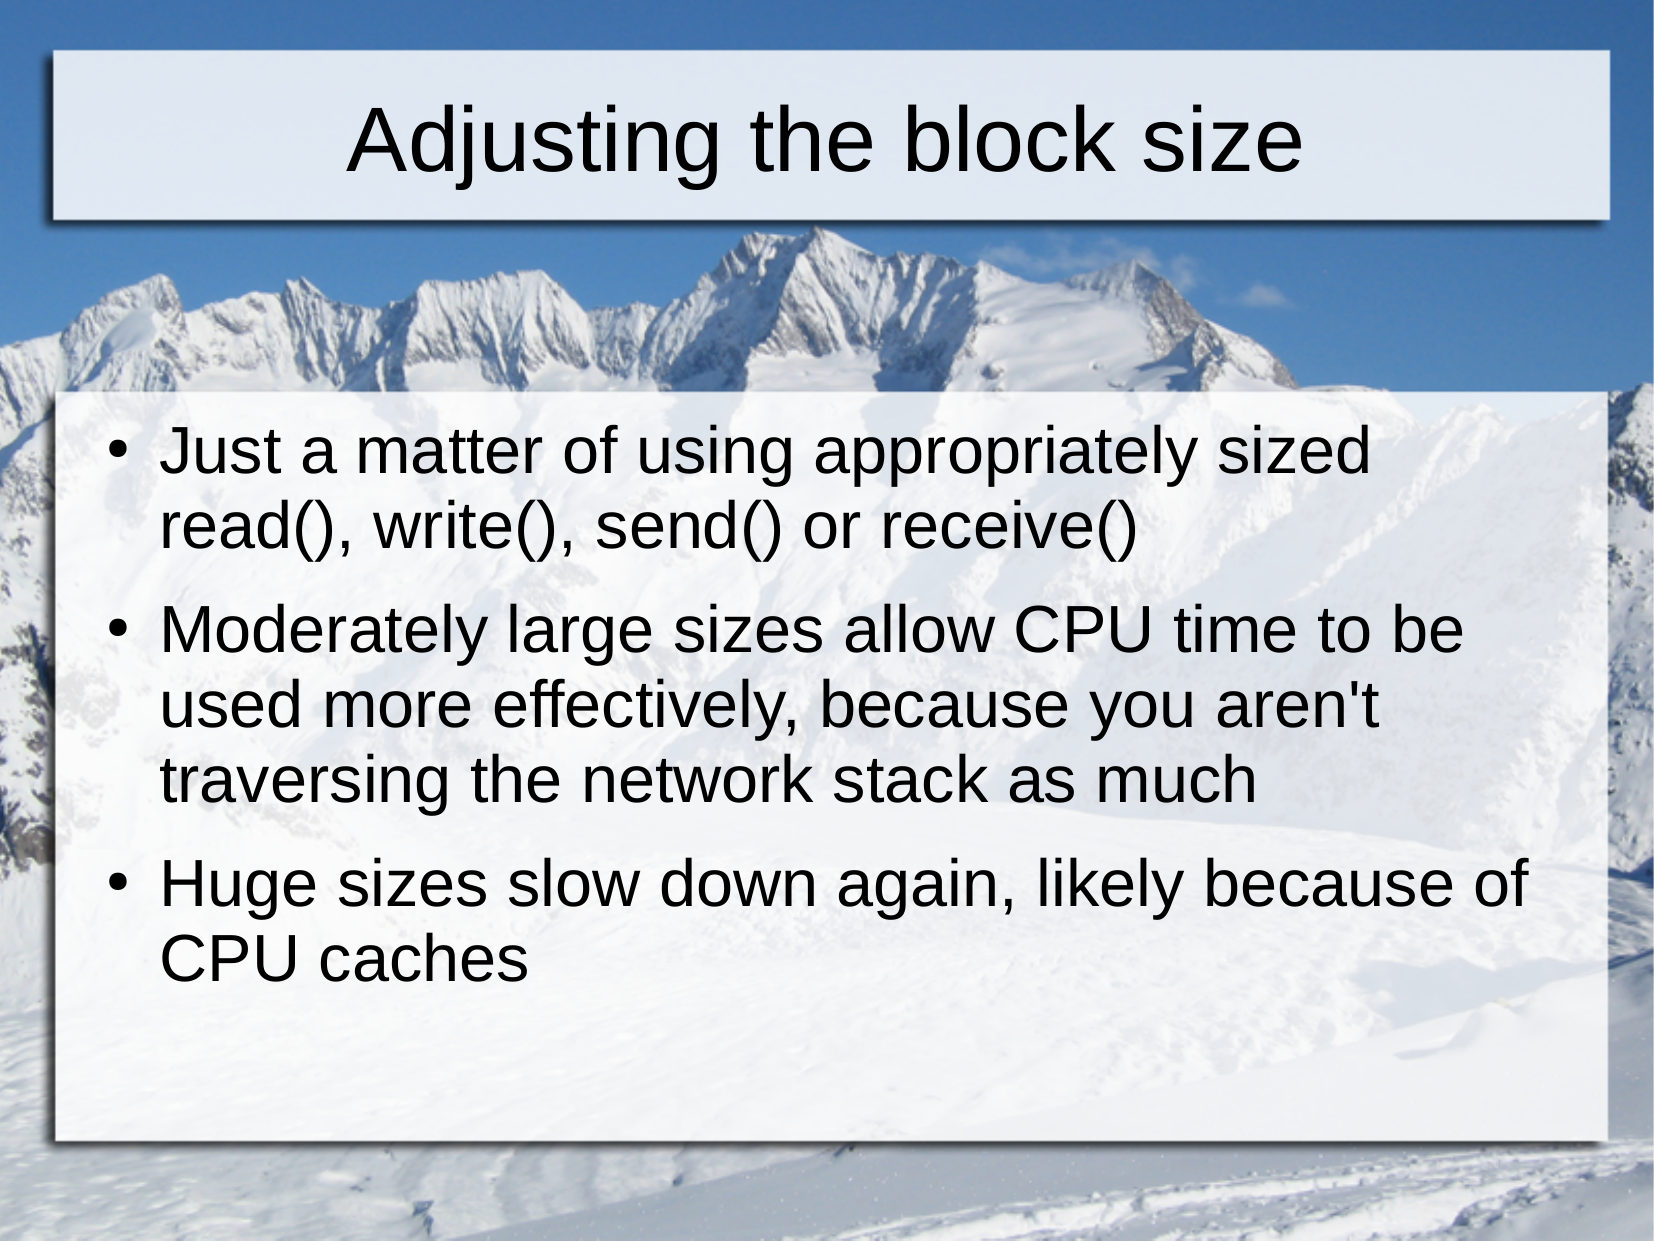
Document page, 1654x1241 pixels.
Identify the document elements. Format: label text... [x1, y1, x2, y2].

picture [0, 0, 1654, 1241]
title Adjusting the block size [59, 68, 1595, 212]
list Just a matter of using appropriately sized read(), write(), send() or receive() Moderately large sizes allow CPU time to be used more effectively, because you aren't traversing the network stack as much Huge sizes slow down again, likely because of CPU caches [88, 413, 1571, 1218]
